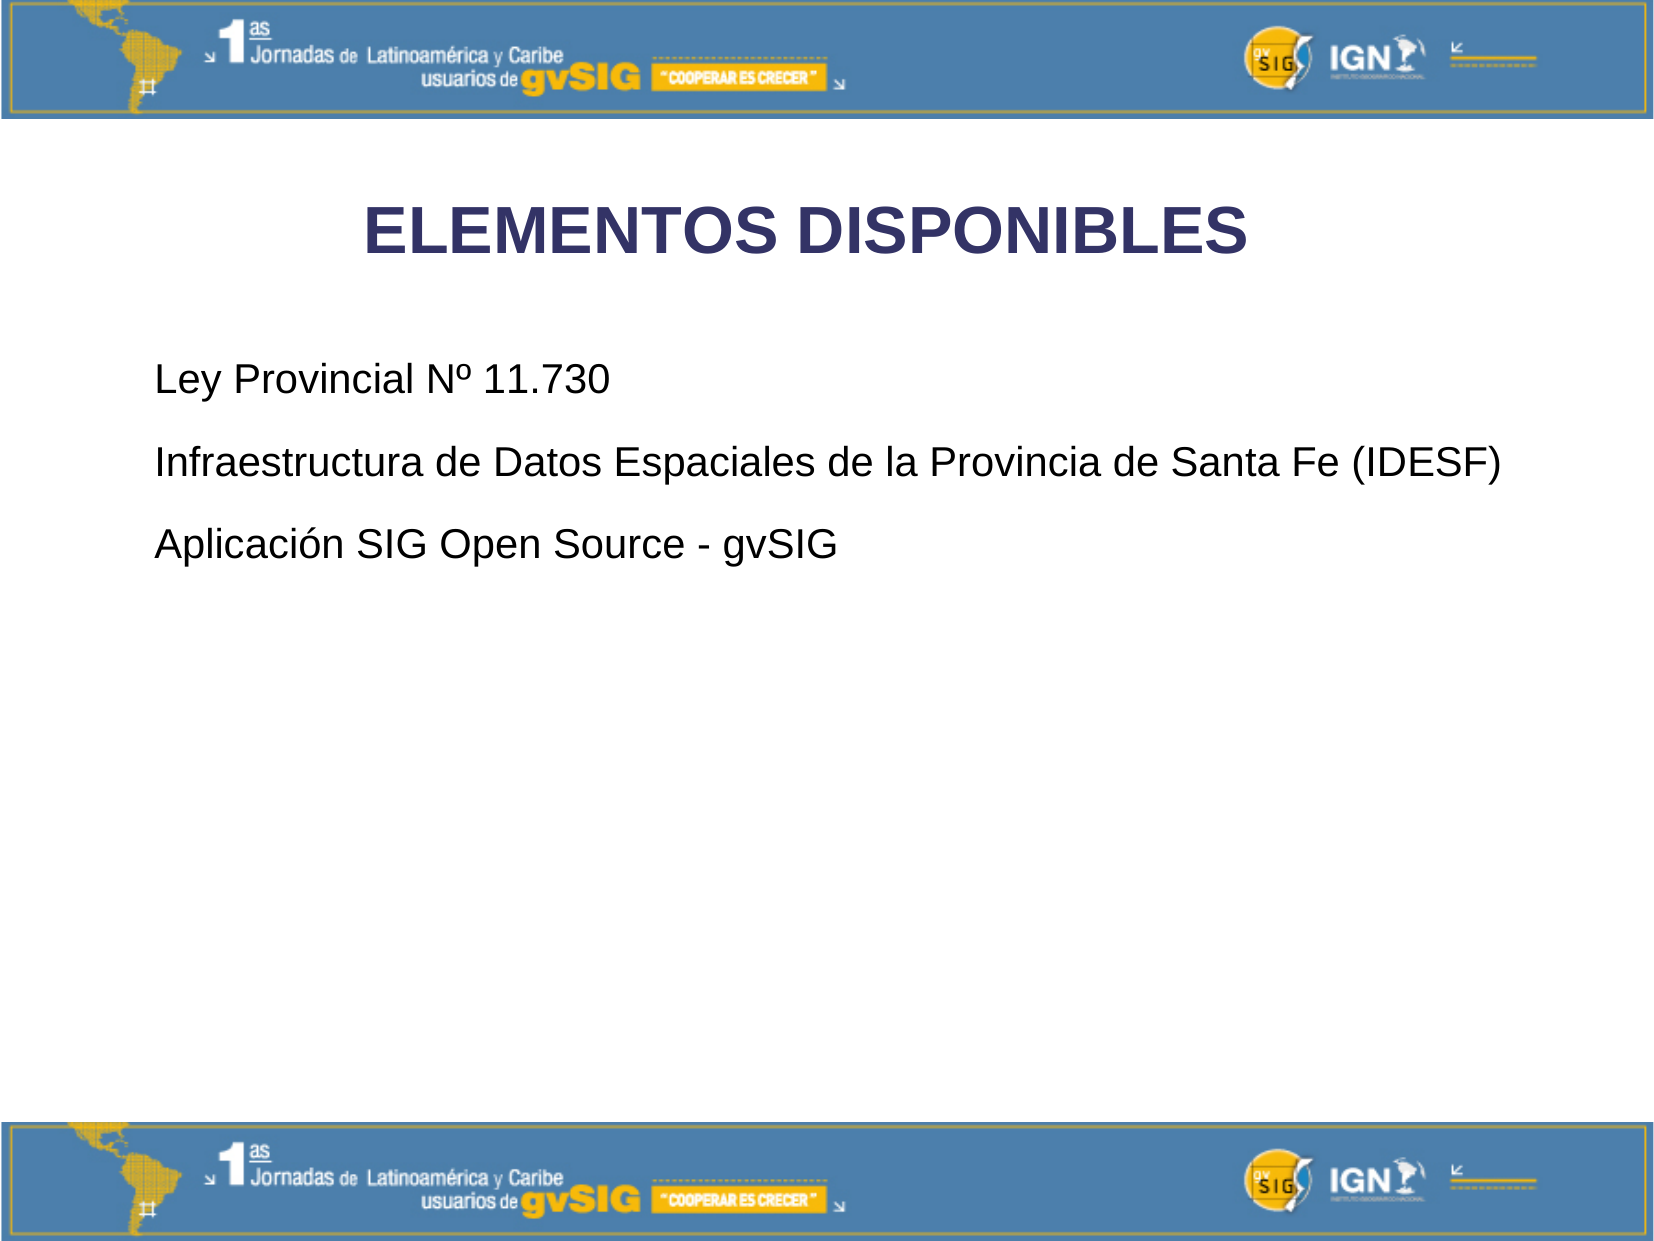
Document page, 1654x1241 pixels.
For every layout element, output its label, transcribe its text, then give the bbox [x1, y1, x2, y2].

text_box ELEMENTOS DISPONIBLES [106, 137, 1526, 325]
picture [0, 1122, 1654, 1241]
picture [0, 0, 1654, 119]
text_box Aplicación SIG Open Source - gvSIG [128, 490, 1548, 585]
text_box Ley Provincial Nº 11.730 [128, 324, 1548, 407]
text_box Infraestructura de Datos Espaciales de la Provincia de Santa Fe (IDESF) [128, 407, 1548, 490]
